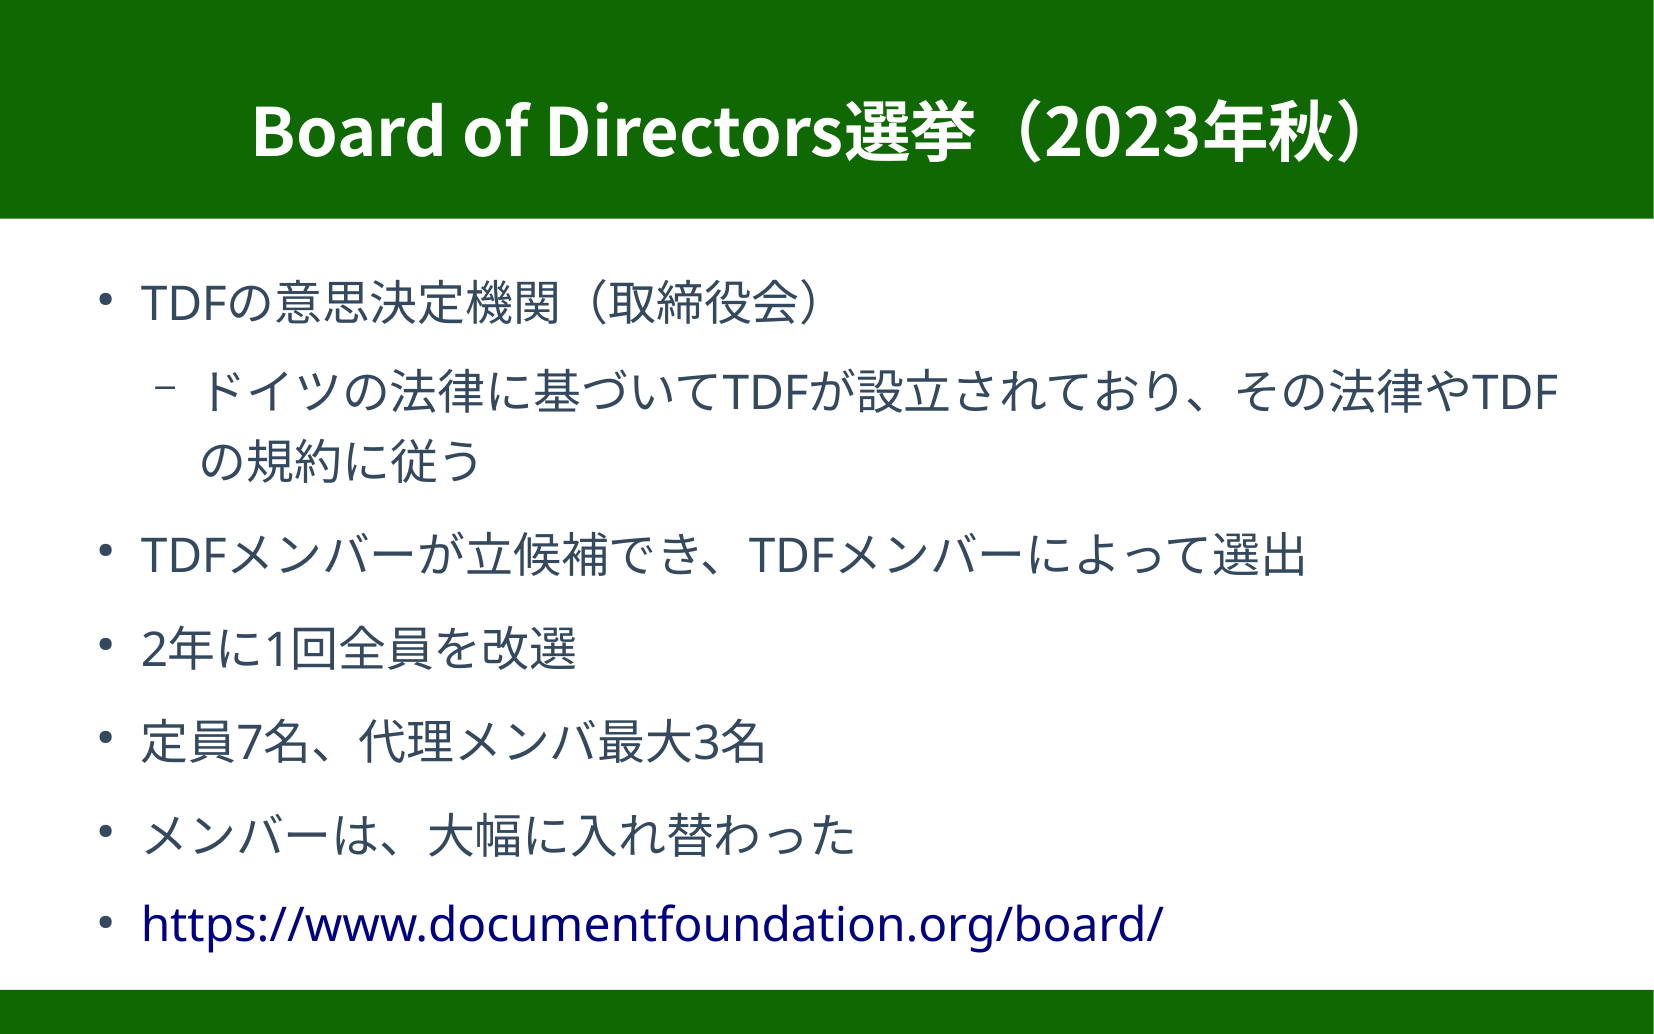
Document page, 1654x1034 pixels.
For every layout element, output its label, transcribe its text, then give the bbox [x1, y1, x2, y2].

list TDFの意思決定機関（取締役会） ドイツの法律に基づいてTDFが設立されており、その法律やTDFの規約に従う TDFメンバーが立候補でき、TDFメンバーによって選出 2年に1回全員を改選 定員7名、代理メンバ最大3名 メンバーは、大幅に入れ替わった https://www.documentfoundation.org/board/ [82, 265, 1571, 957]
title Board of Directors選挙（2023年秋） [82, 41, 1571, 214]
